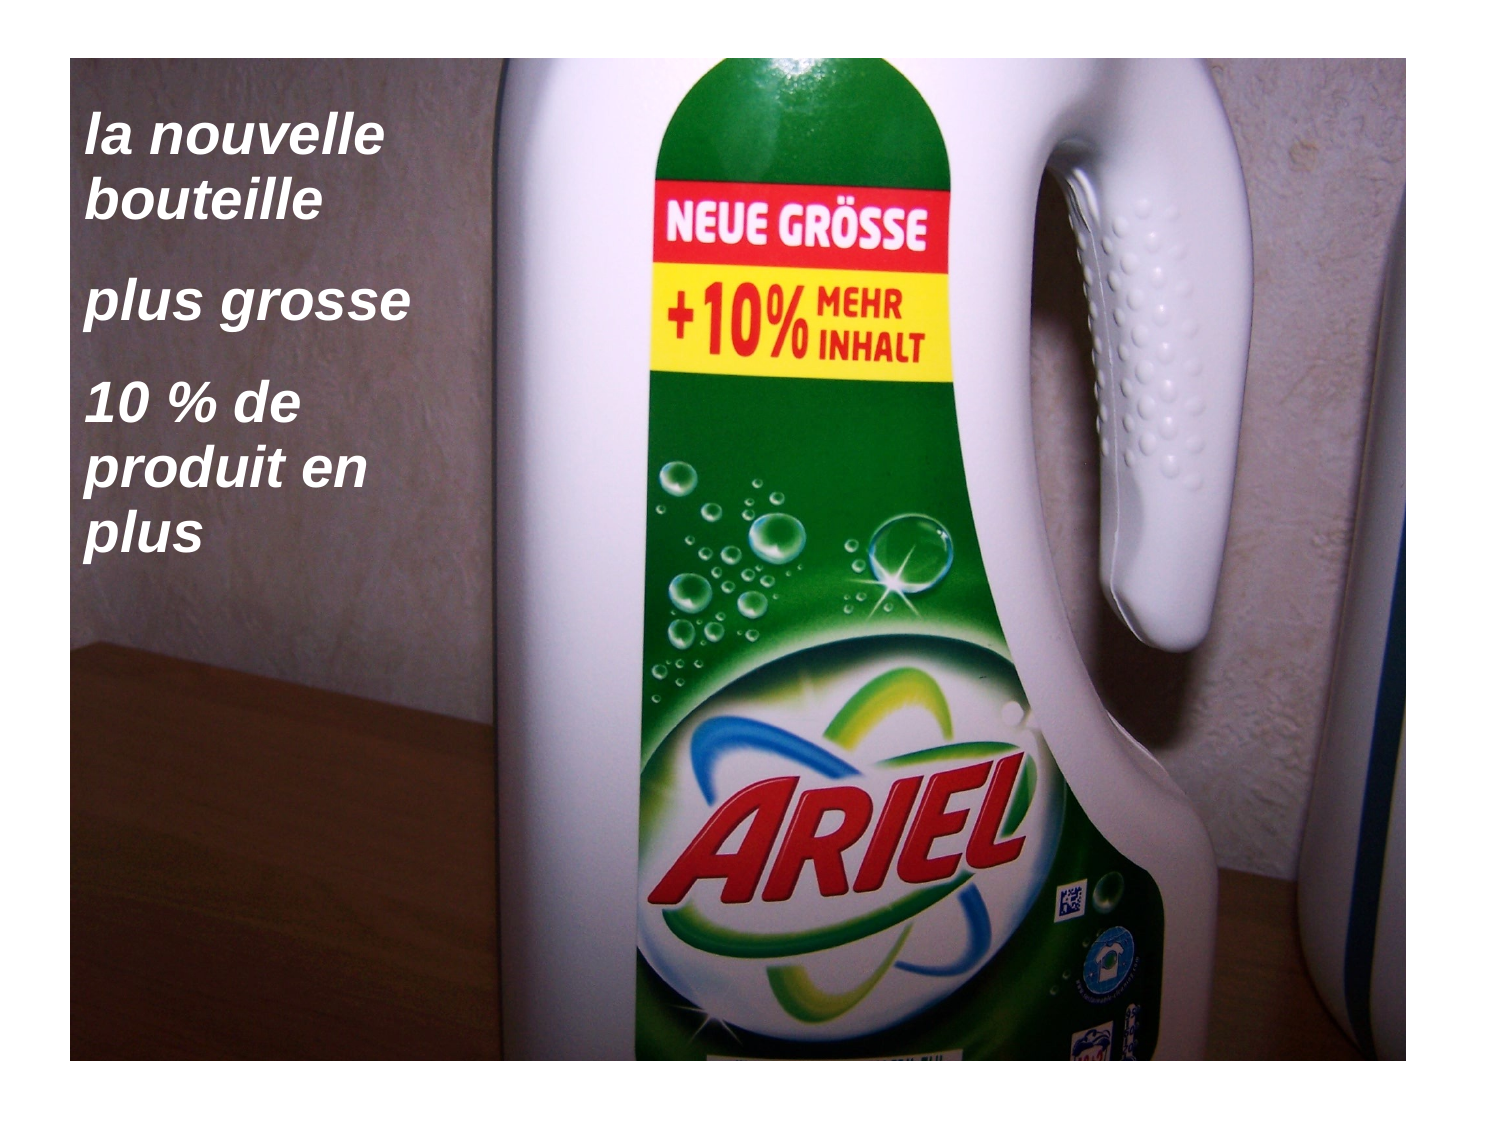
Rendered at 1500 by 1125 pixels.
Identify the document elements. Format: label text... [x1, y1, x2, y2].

text_box la nouvelle bouteille plus grosse 10 % de produit en plus [70, 93, 504, 573]
picture [70, 58, 1406, 1061]
